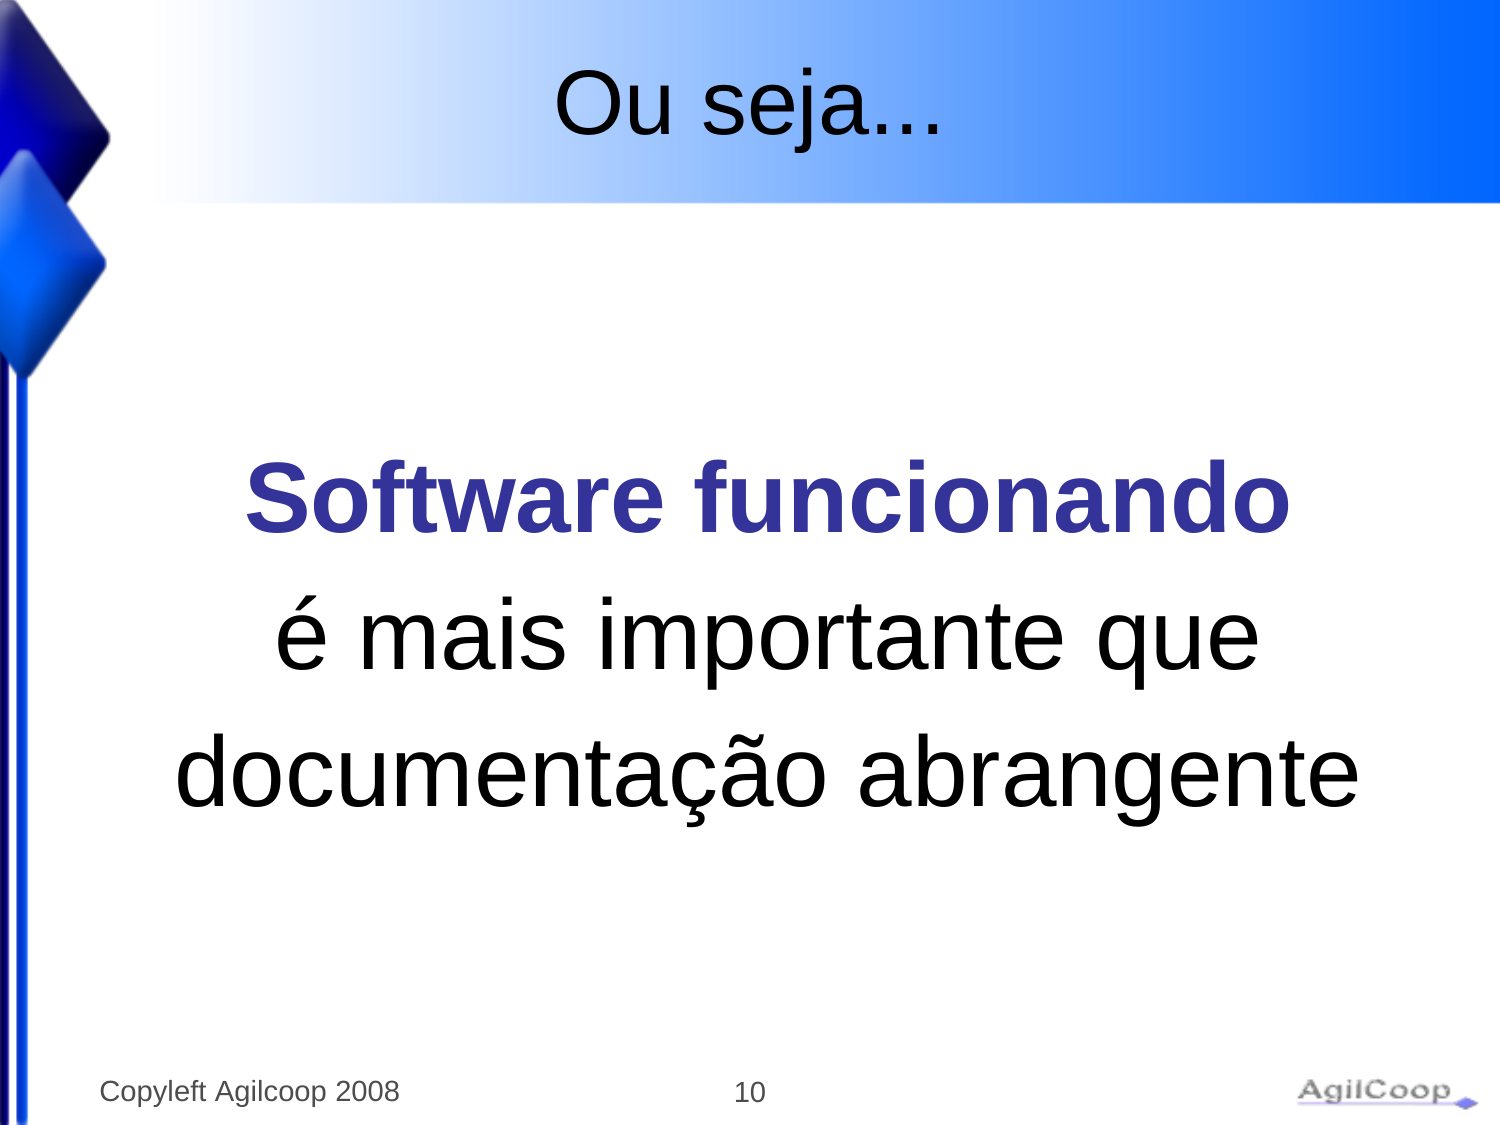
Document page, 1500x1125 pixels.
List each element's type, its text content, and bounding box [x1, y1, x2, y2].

title Ou seja... [75, 8, 1426, 197]
list Software funcionando é mais importante que documentação abrangente [112, 243, 1425, 1006]
picture [0, 0, 1500, 1125]
